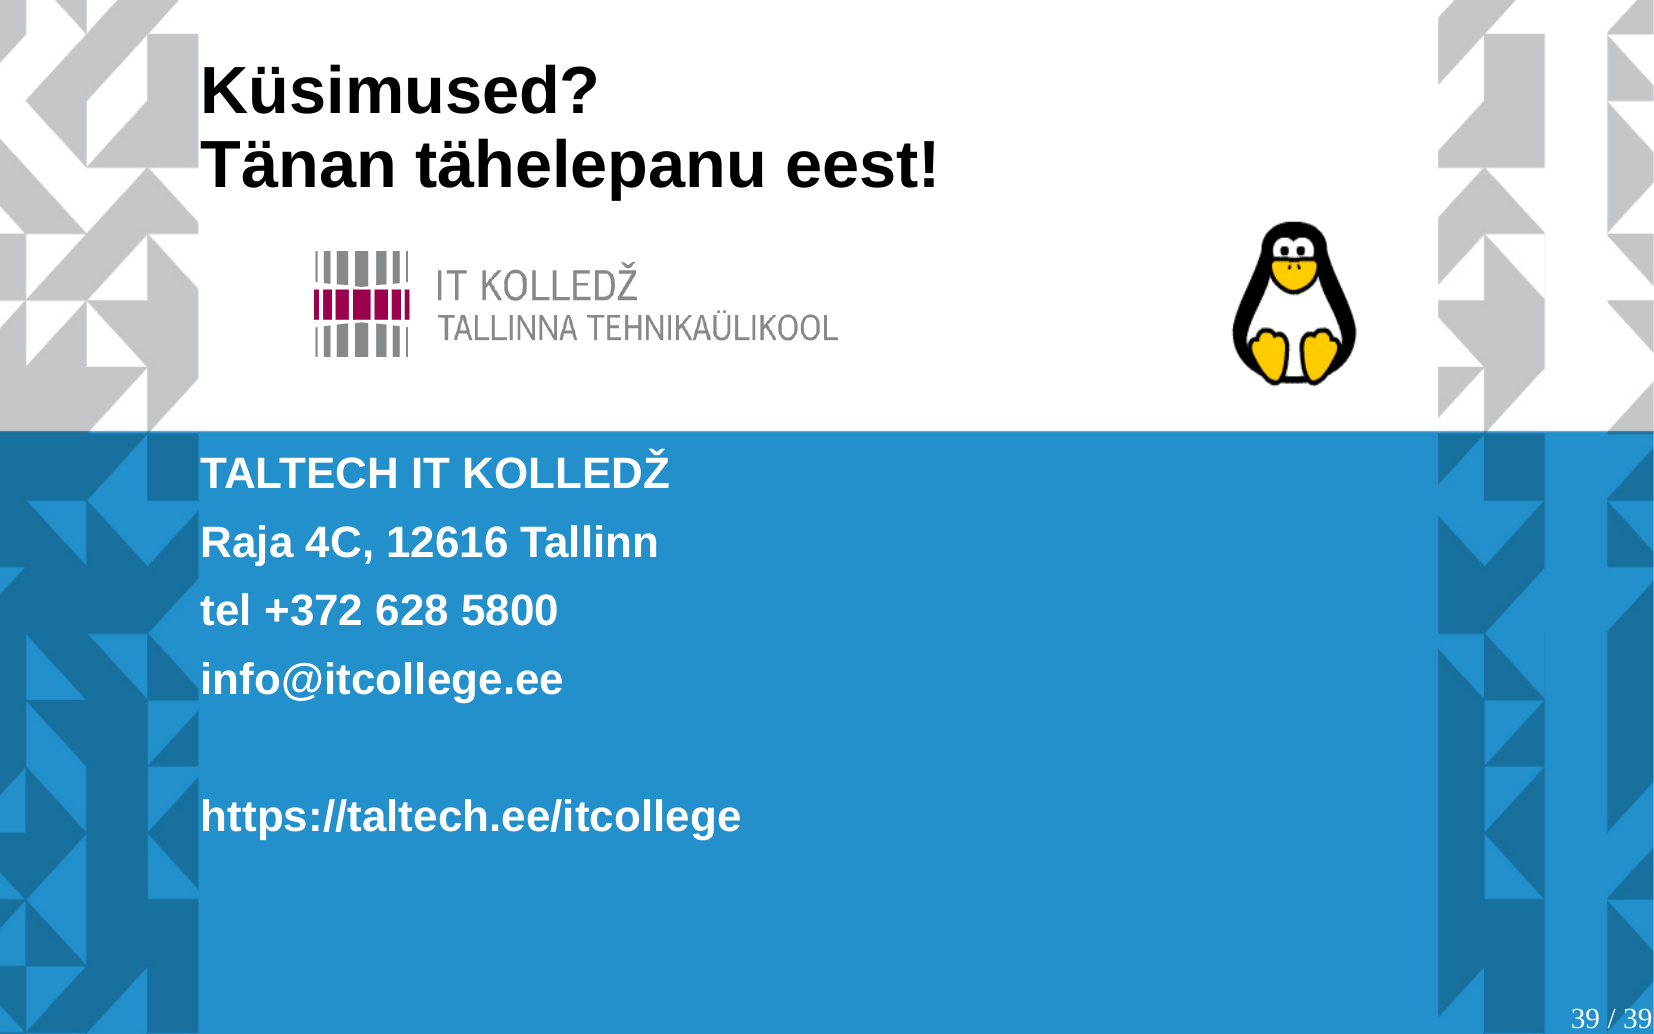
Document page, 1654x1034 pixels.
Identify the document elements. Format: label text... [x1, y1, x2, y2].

title Küsimused? Tänan tähelepanu eest! [200, 41, 1170, 214]
picture [0, 0, 1654, 1034]
list TALTECH IT KOLLEDŽ Raja 4C, 12616 Tallinn tel +372 628 5800 info@itcollege.ee https://taltech.ee/itcollege [200, 448, 1430, 842]
